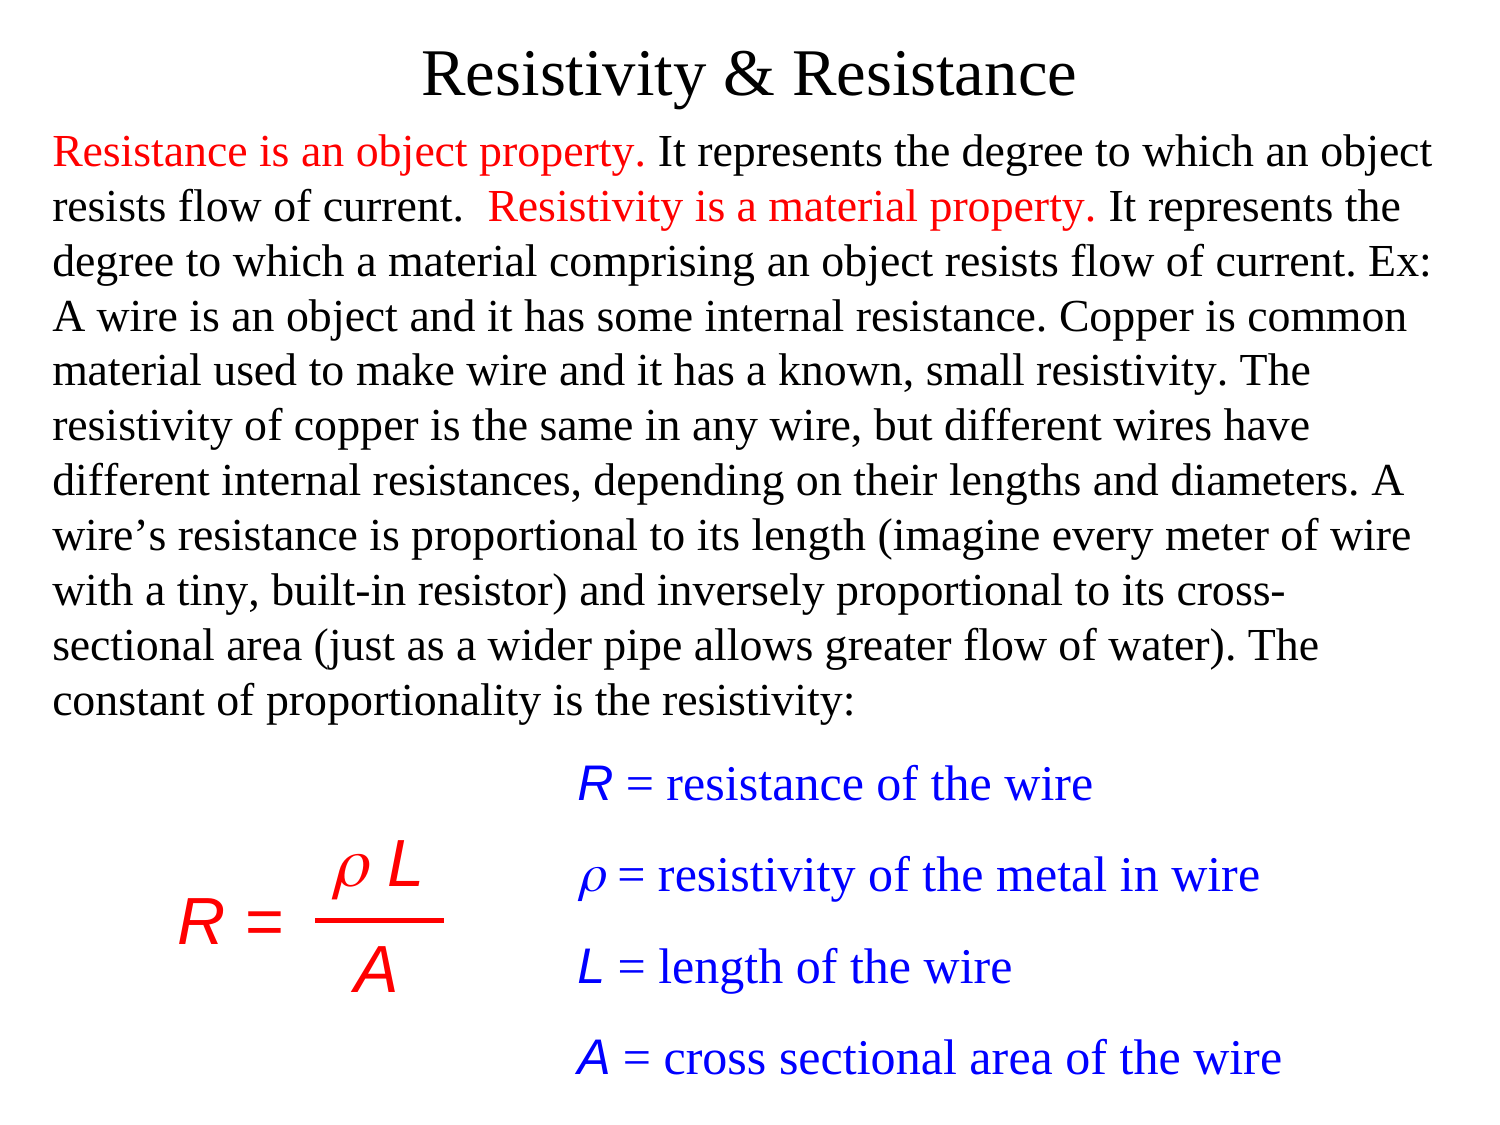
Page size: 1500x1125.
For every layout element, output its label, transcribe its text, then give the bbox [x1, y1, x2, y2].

text_box Resistance is an object property. It represents the degree to which an object resists flow of current. Resistivity is a material property. It represents the degree to which a material comprising an object resists flow of current. Ex: A wire is an object and it has some internal resistance. Copper is common material used to make wire and it has a known, small resistivity. The resistivity of copper is the same in any wire, but different wires have different internal resistances, depending on their lengths and diameters. A wire’s resistance is proportional to its length (imagine every meter of wire with a tiny, built-in resistor) and inversely proportional to its cross-sectional area (just as a wider pipe allows greater flow of water). The constant of proportionality is the resistivity: [37, 112, 1463, 733]
title Resistivity & Resistance [112, 12, 1388, 112]
text_box R = resistance of the wire  = resistivity of the metal in wire L = length of the wire A = cross sectional area of the wire [562, 742, 1463, 1093]
text_box A [340, 923, 415, 1014]
text_box R = [162, 870, 317, 966]
text_box  L [317, 812, 440, 908]
